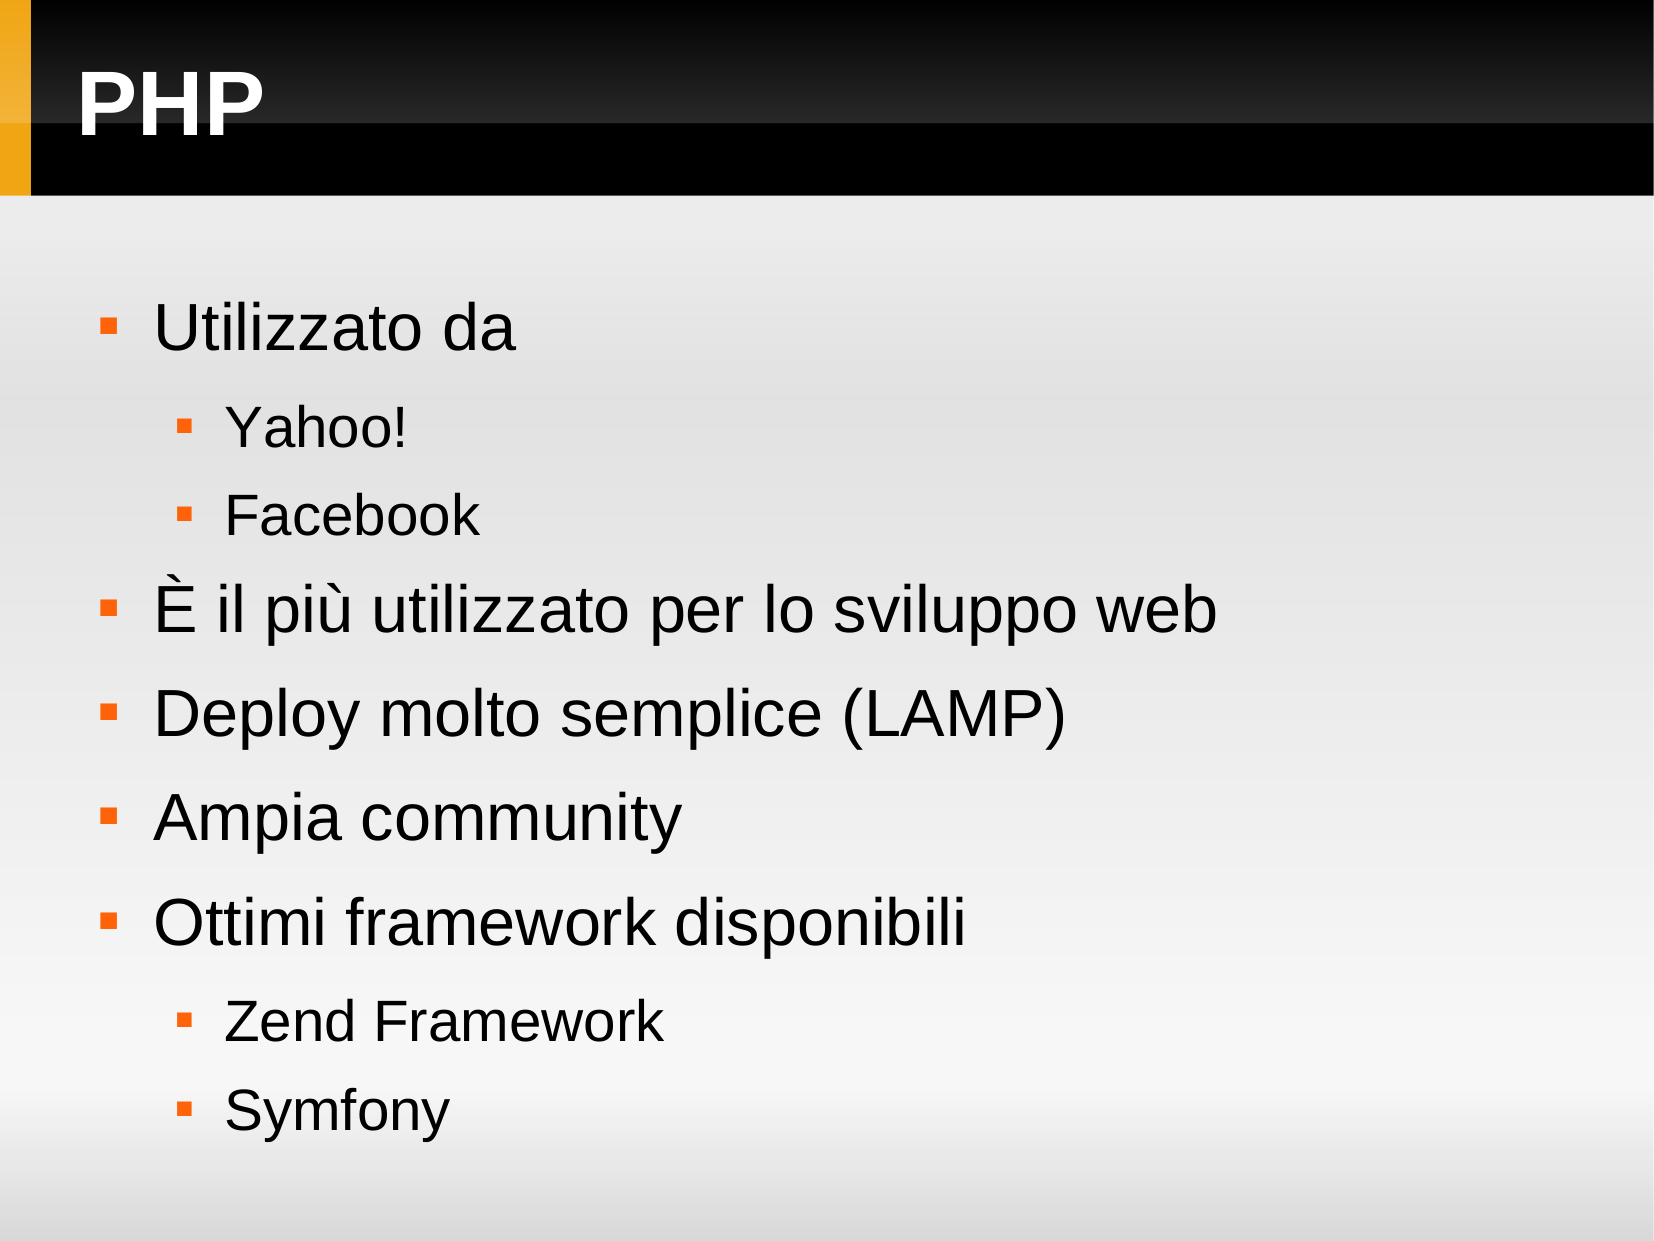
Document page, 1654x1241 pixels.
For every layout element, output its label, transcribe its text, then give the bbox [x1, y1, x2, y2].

title PHP [76, 7, 1565, 200]
list Utilizzato da Yahoo! Facebook È il più utilizzato per lo sviluppo web Deploy molto semplice (LAMP) Ampia community Ottimi framework disponibili Zend Framework Symfony [82, 290, 1571, 1143]
picture [0, 0, 1654, 1241]
